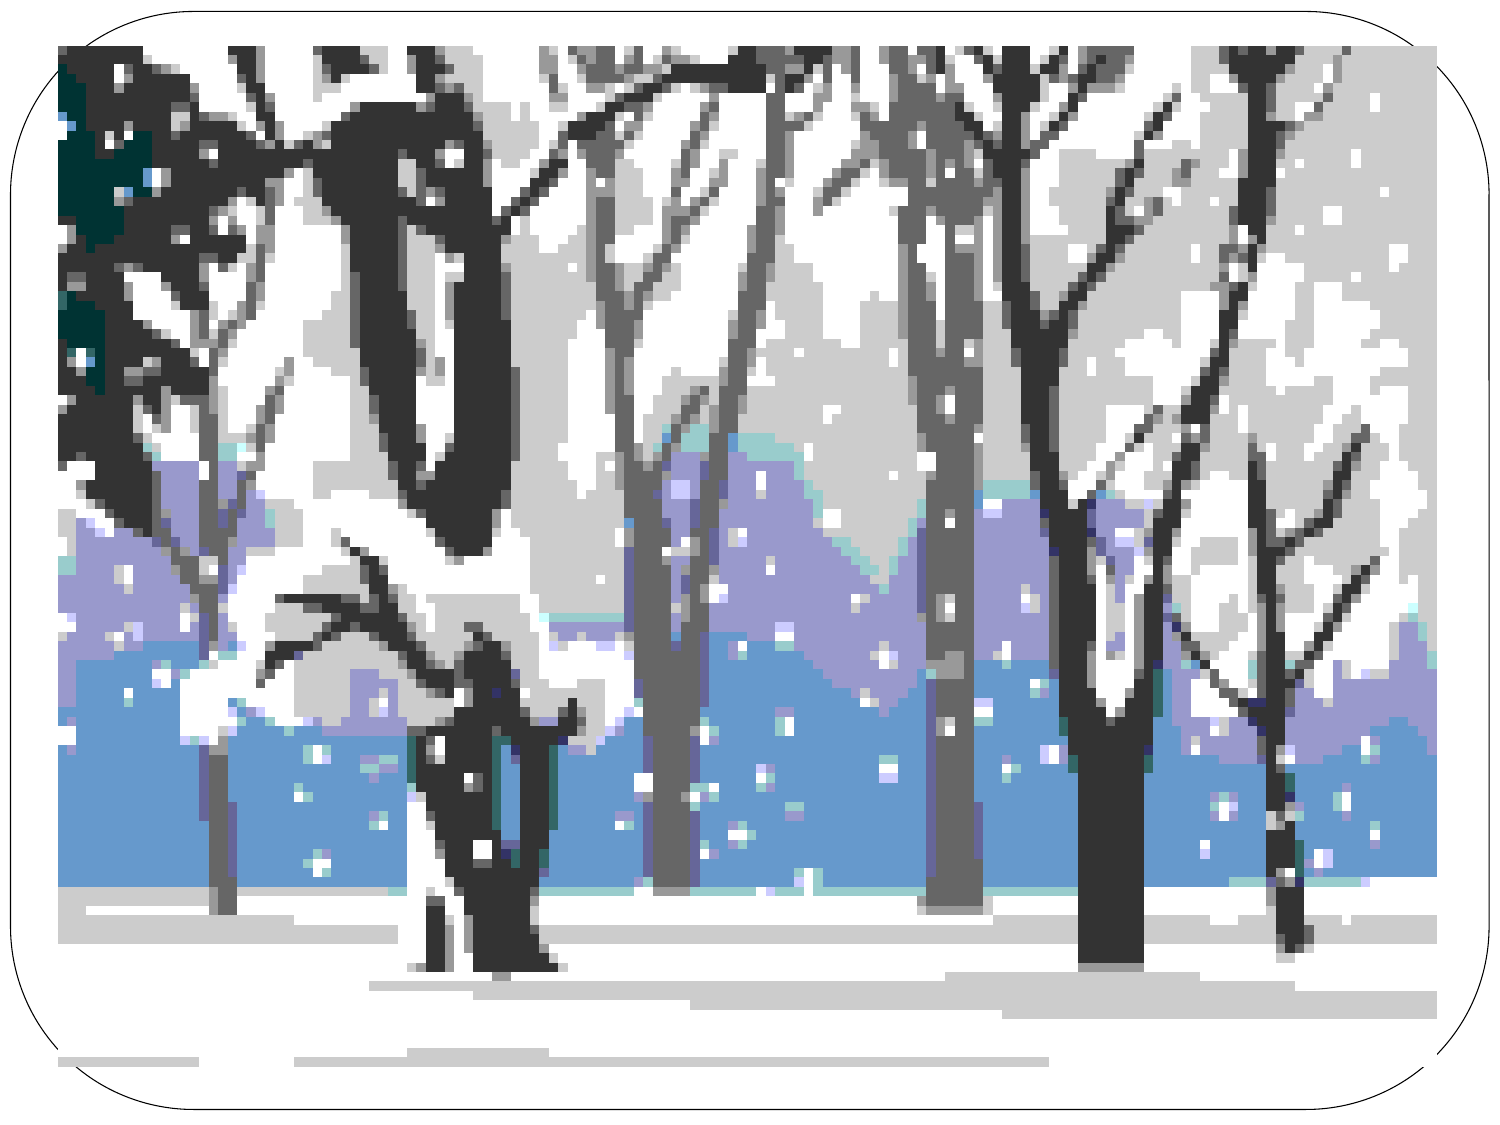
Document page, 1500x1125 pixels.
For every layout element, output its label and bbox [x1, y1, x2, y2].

picture [58, 46, 1437, 1067]
